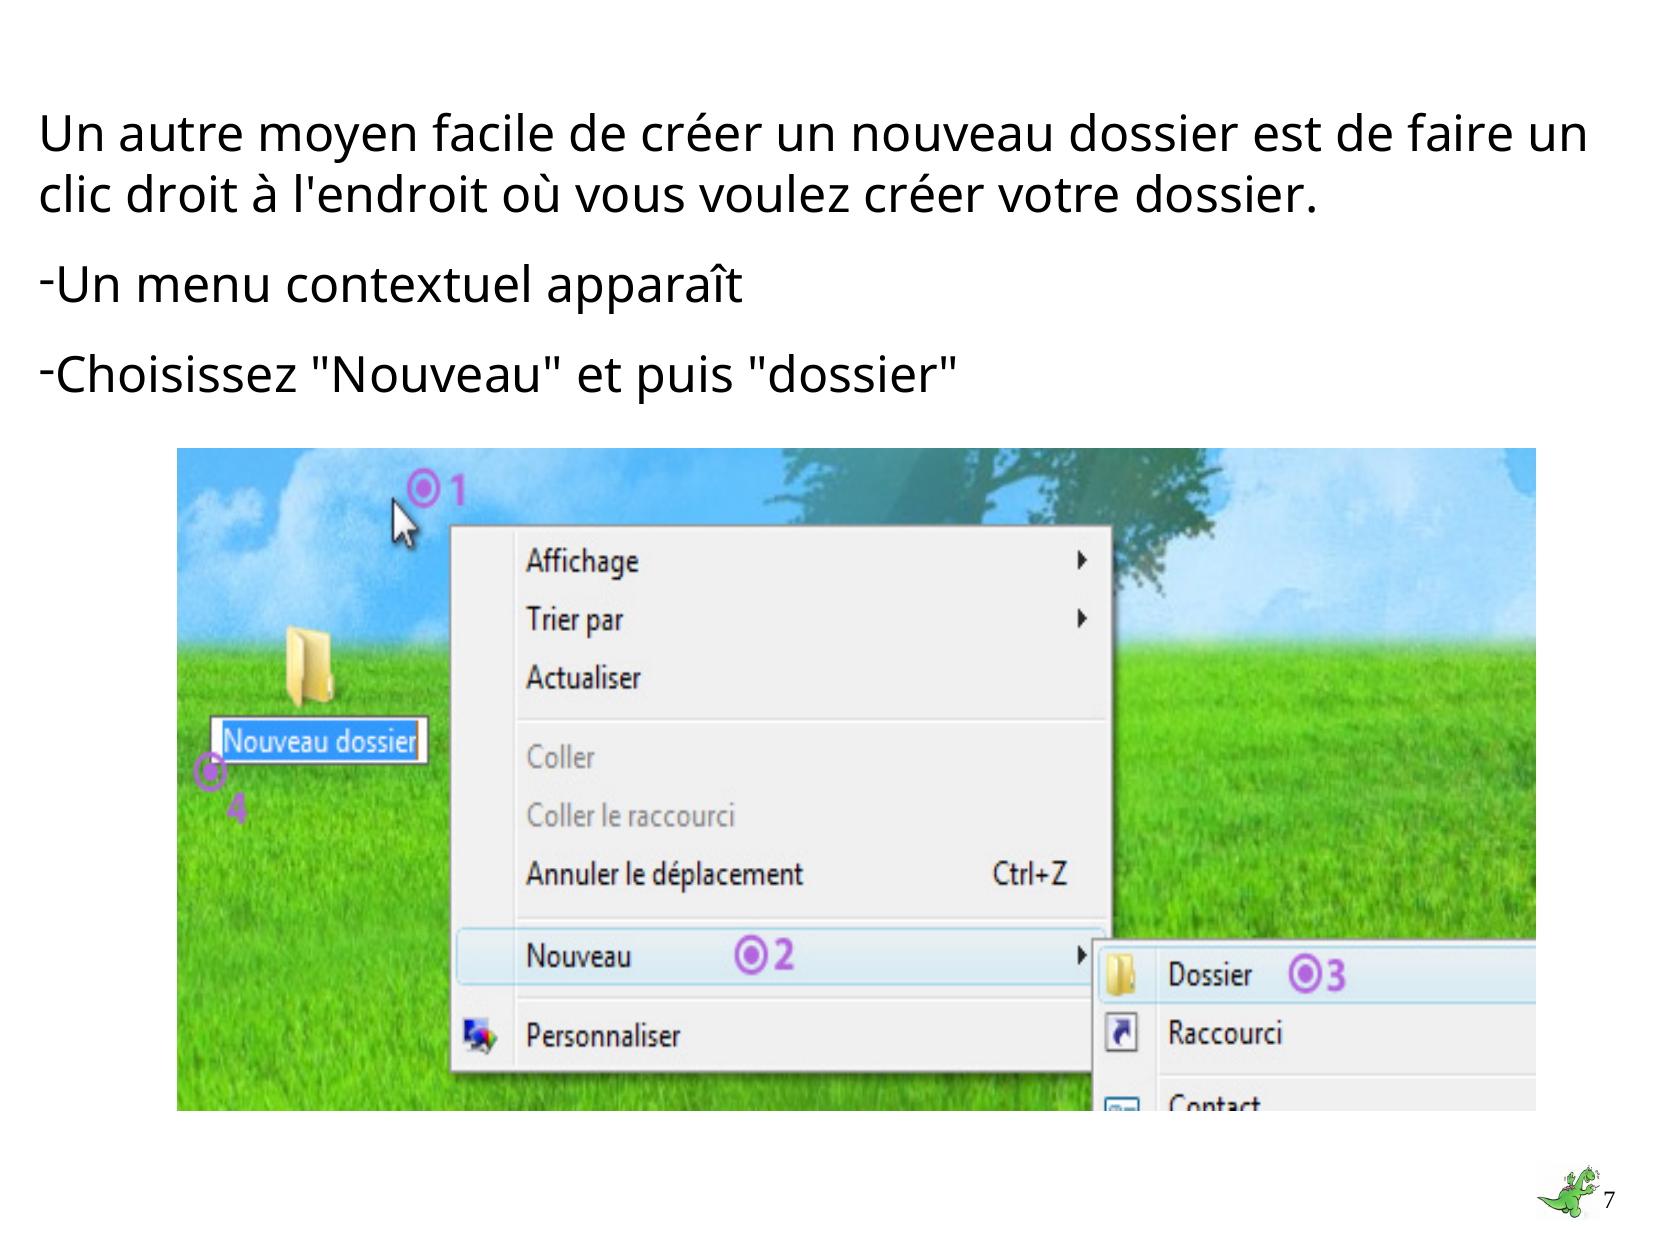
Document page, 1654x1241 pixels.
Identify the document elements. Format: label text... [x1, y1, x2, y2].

text_box 7 [1603, 1186, 1632, 1214]
picture [177, 448, 1536, 1111]
text_box Un autre moyen facile de créer un nouveau dossier est de faire un clic droit à l'endroit où vous voulez créer votre dossier. Un menu contextuel apparaît Choisissez "Nouveau" et puis "dossier" [23, 29, 1642, 406]
picture [1536, 1163, 1600, 1220]
